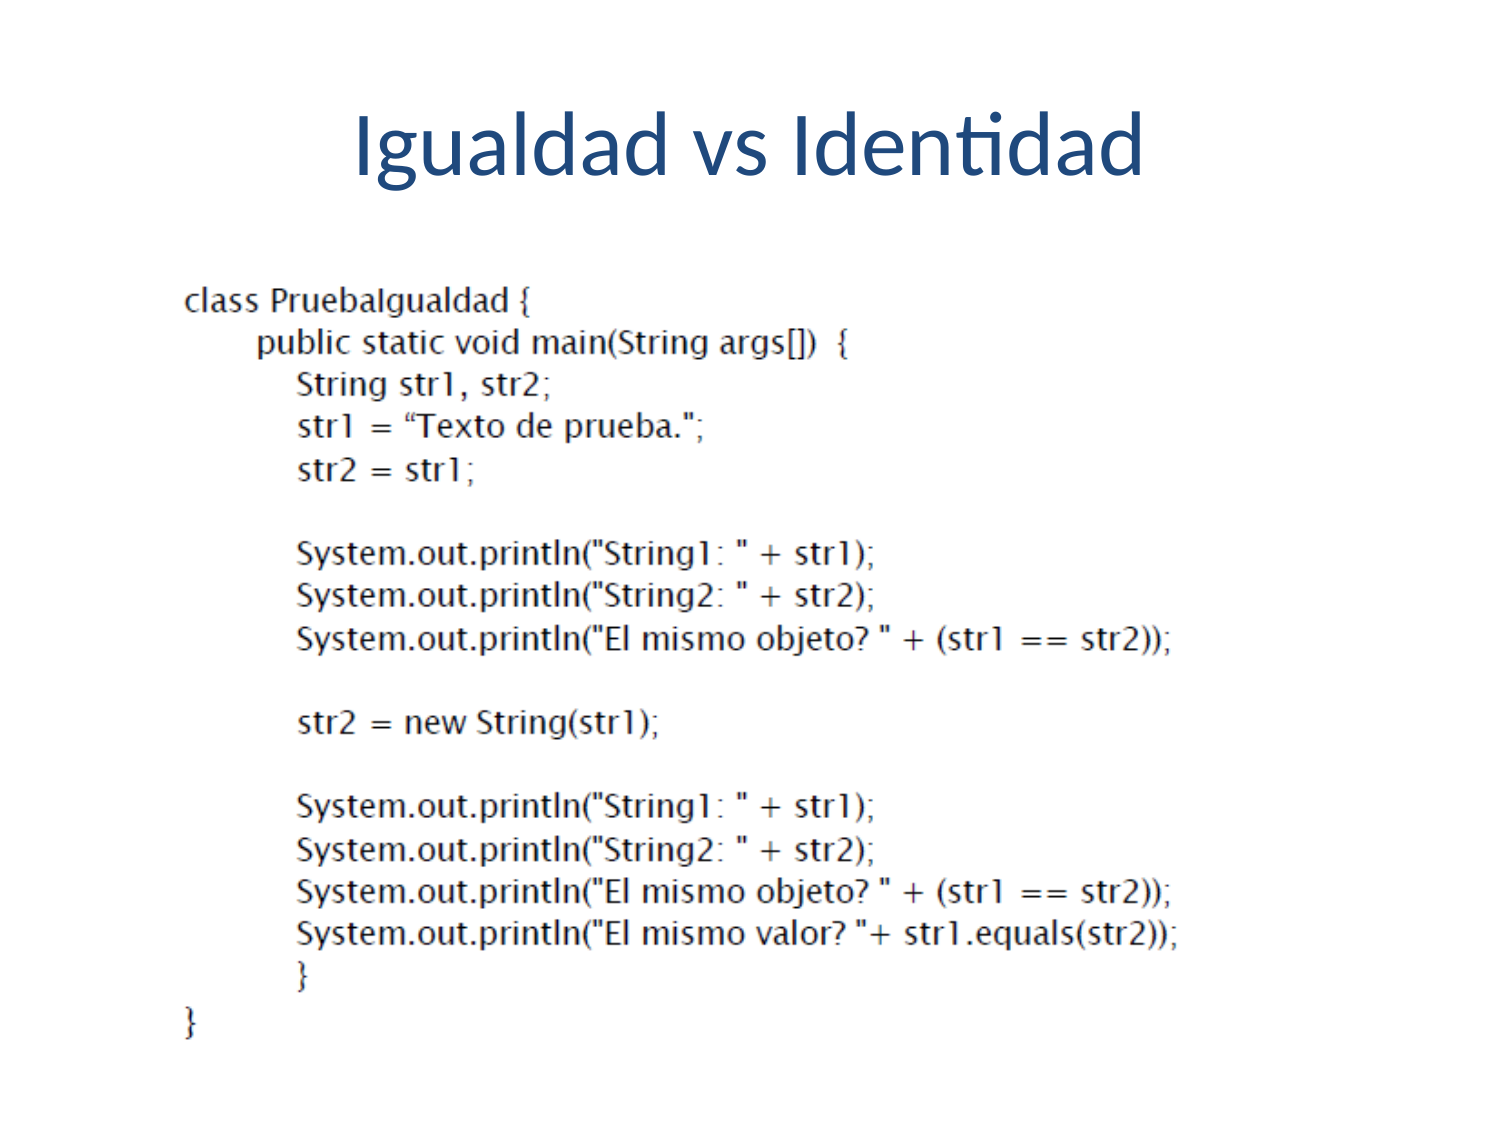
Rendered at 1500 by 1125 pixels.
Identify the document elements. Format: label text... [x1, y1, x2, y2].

picture [112, 278, 1218, 1047]
title Igualdad vs Identidad [75, 45, 1426, 233]
